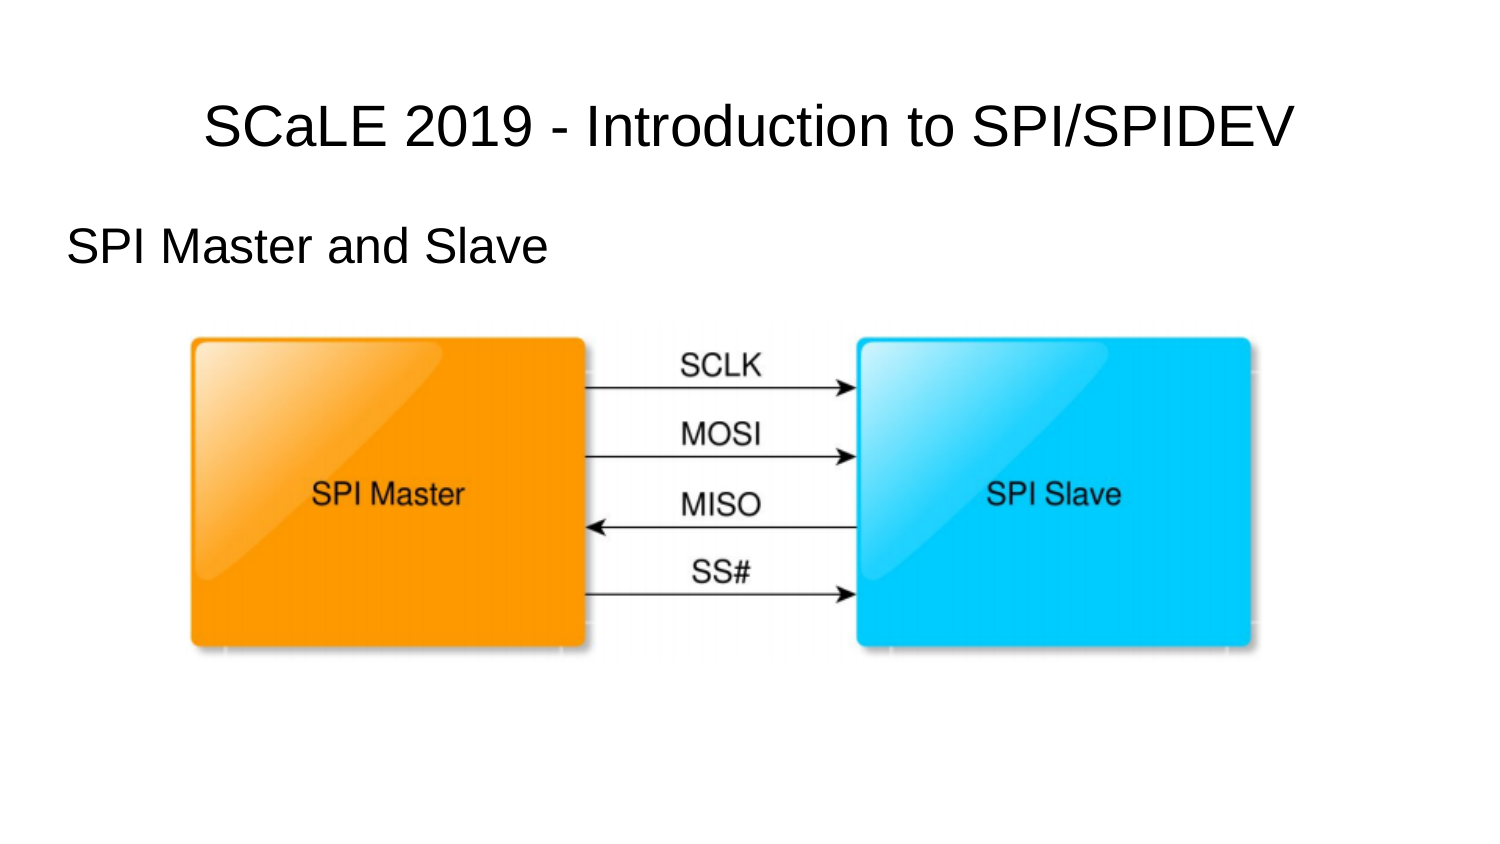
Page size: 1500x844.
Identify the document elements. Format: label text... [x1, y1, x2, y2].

list SPI Master and Slave [51, 189, 1449, 750]
picture [167, 304, 1277, 679]
title SCaLE 2019 - Introduction to SPI/SPIDEV [51, 72, 1449, 167]
